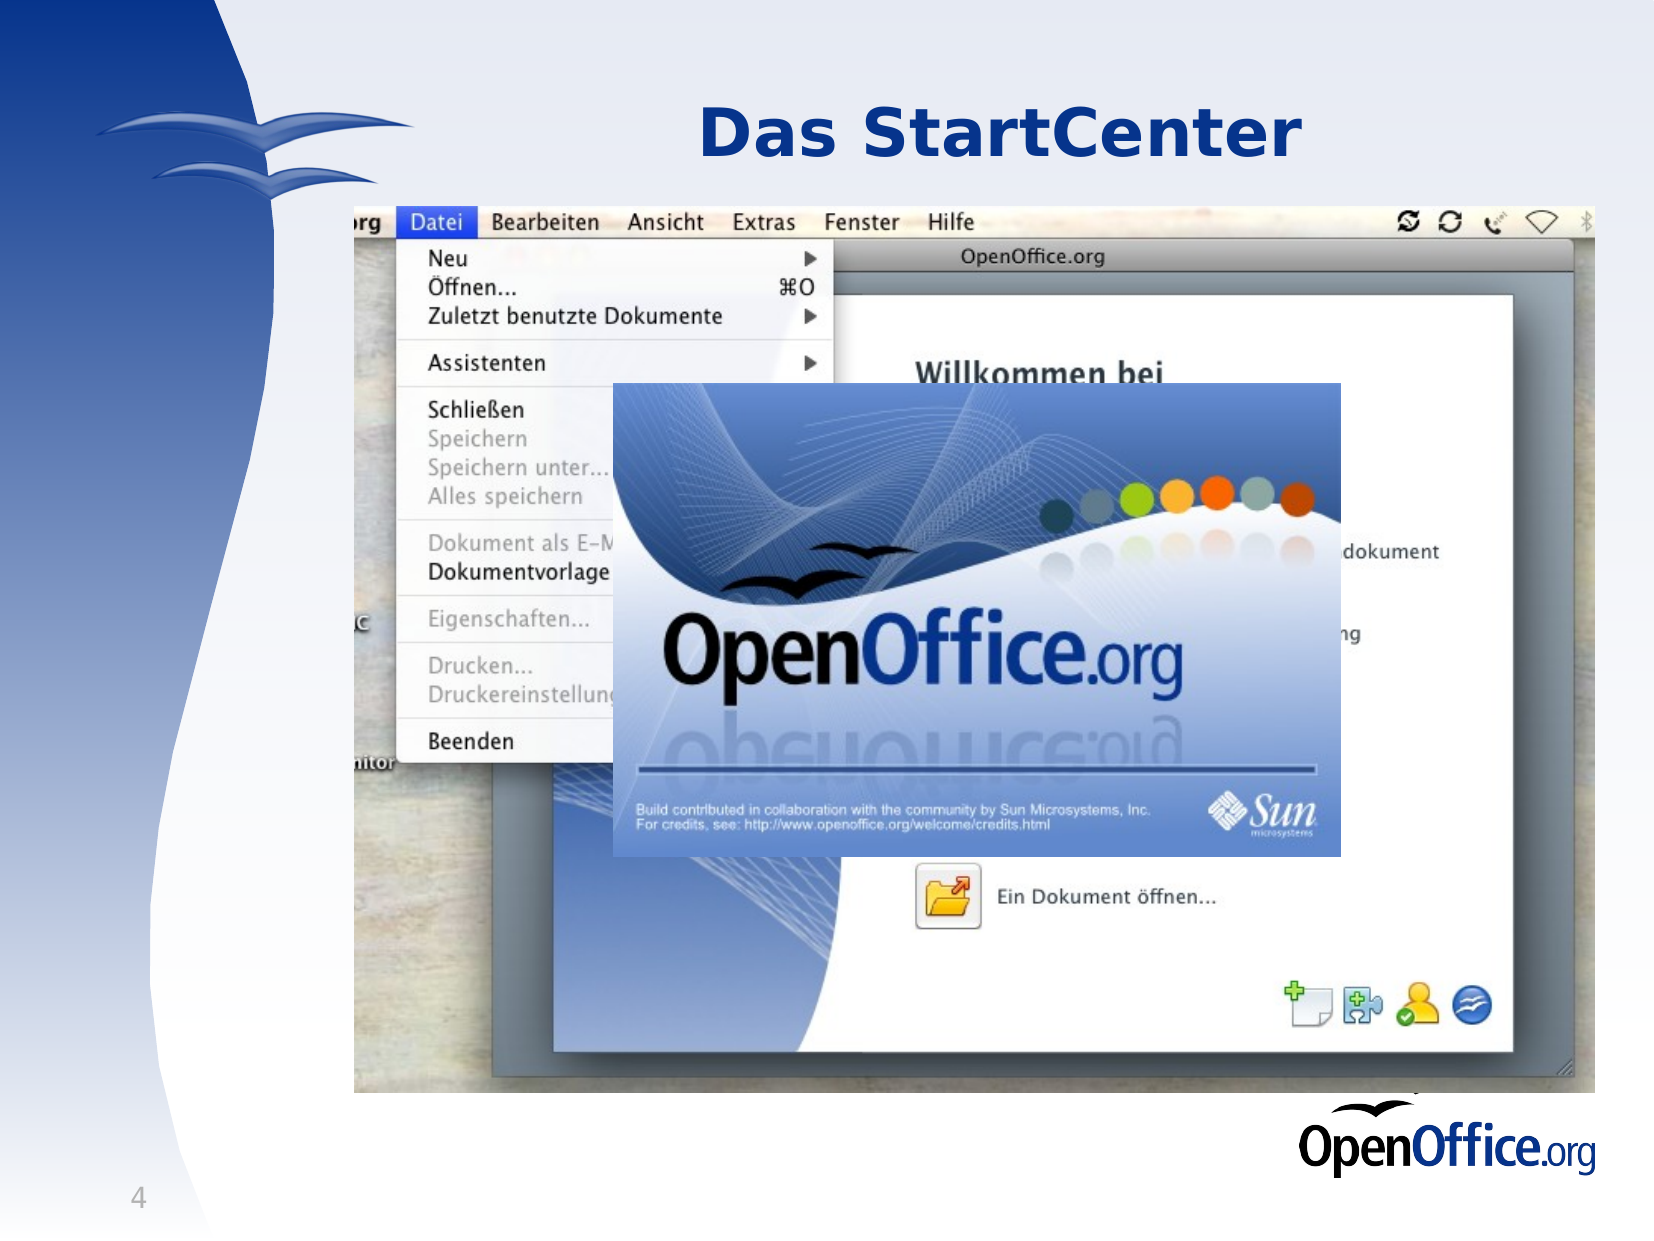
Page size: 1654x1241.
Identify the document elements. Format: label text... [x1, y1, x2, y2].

picture [354, 206, 1595, 1178]
picture [152, 161, 379, 201]
title Das StartCenter [436, 88, 1565, 178]
picture [95, 100, 416, 162]
